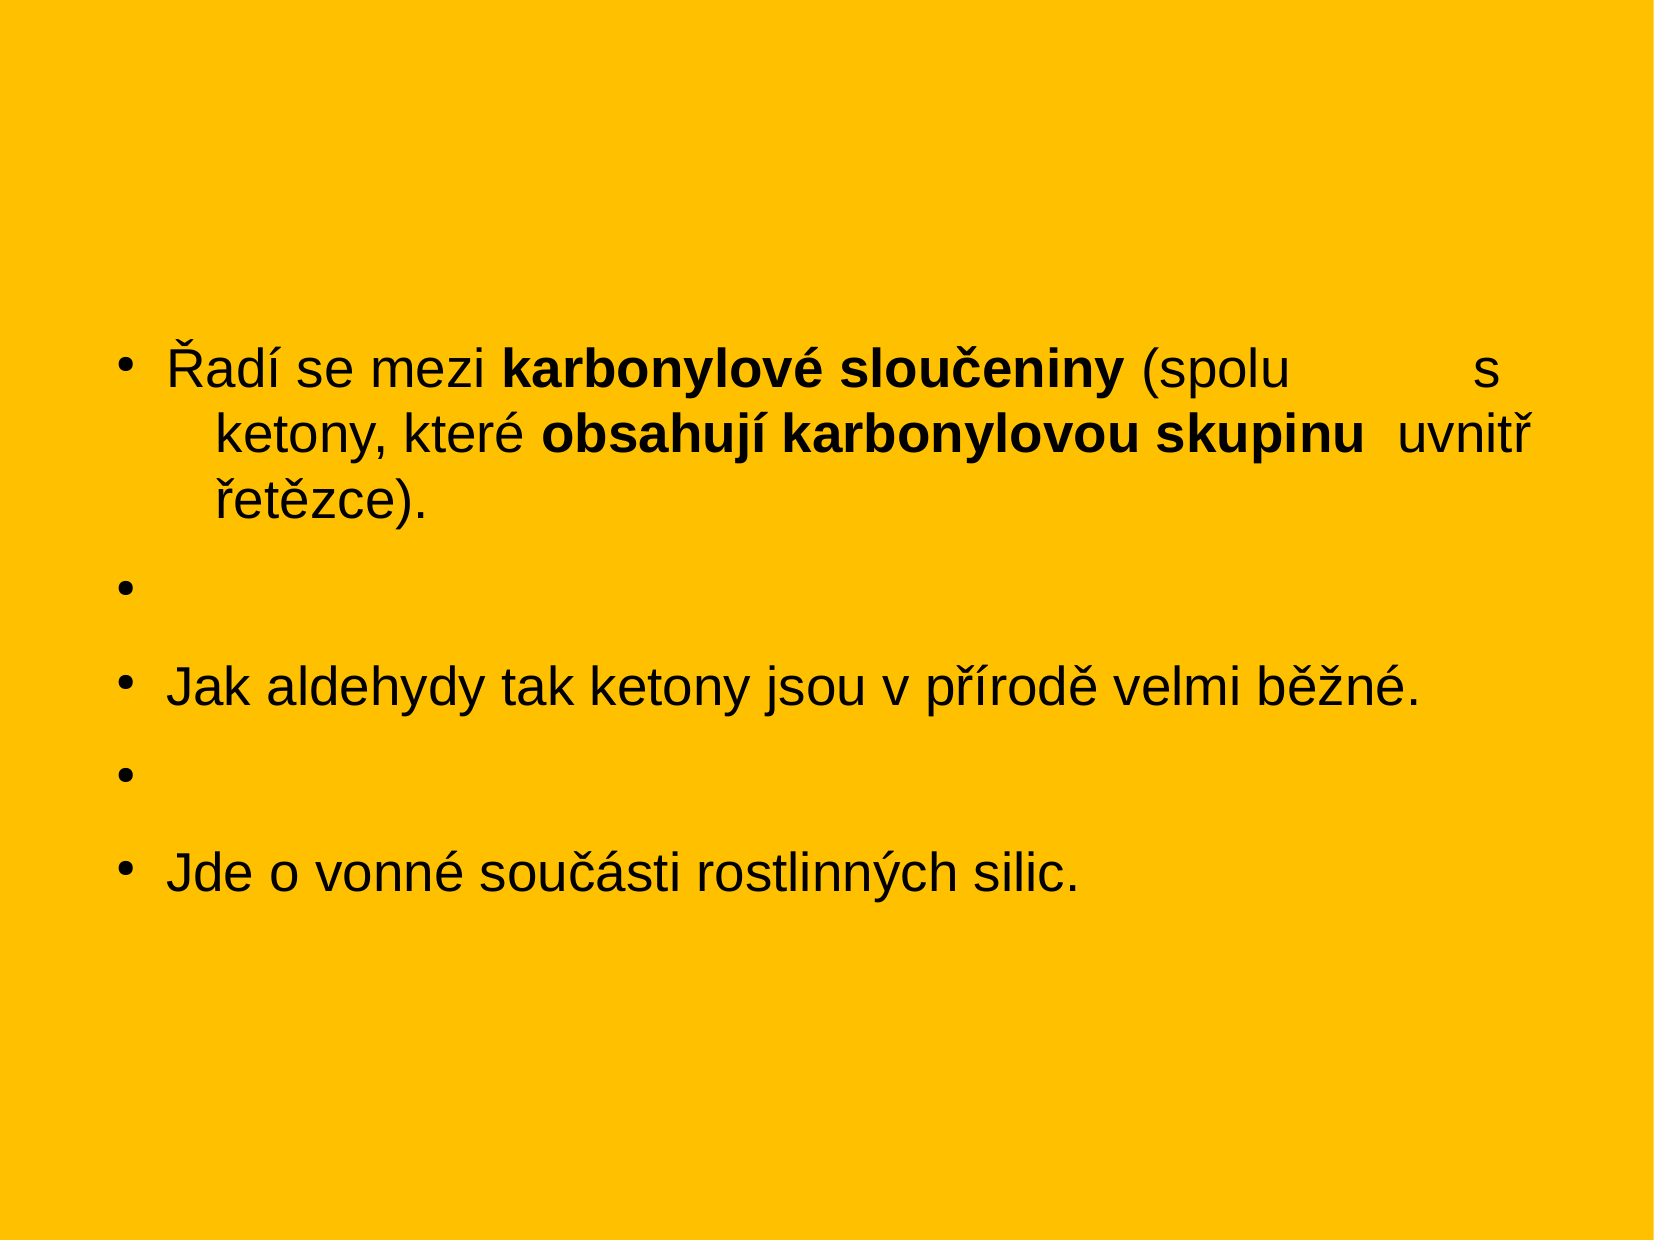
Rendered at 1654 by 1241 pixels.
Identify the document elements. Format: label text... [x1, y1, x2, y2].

list Řadí se mezi karbonylové sloučeniny (spolu s ketony, které obsahují karbonylovou skupinu uvnitř řetězce). Jak aldehydy tak ketony jsou v přírodě velmi běžné. Jde o vonné součásti rostlinných silic. [82, 332, 1571, 908]
